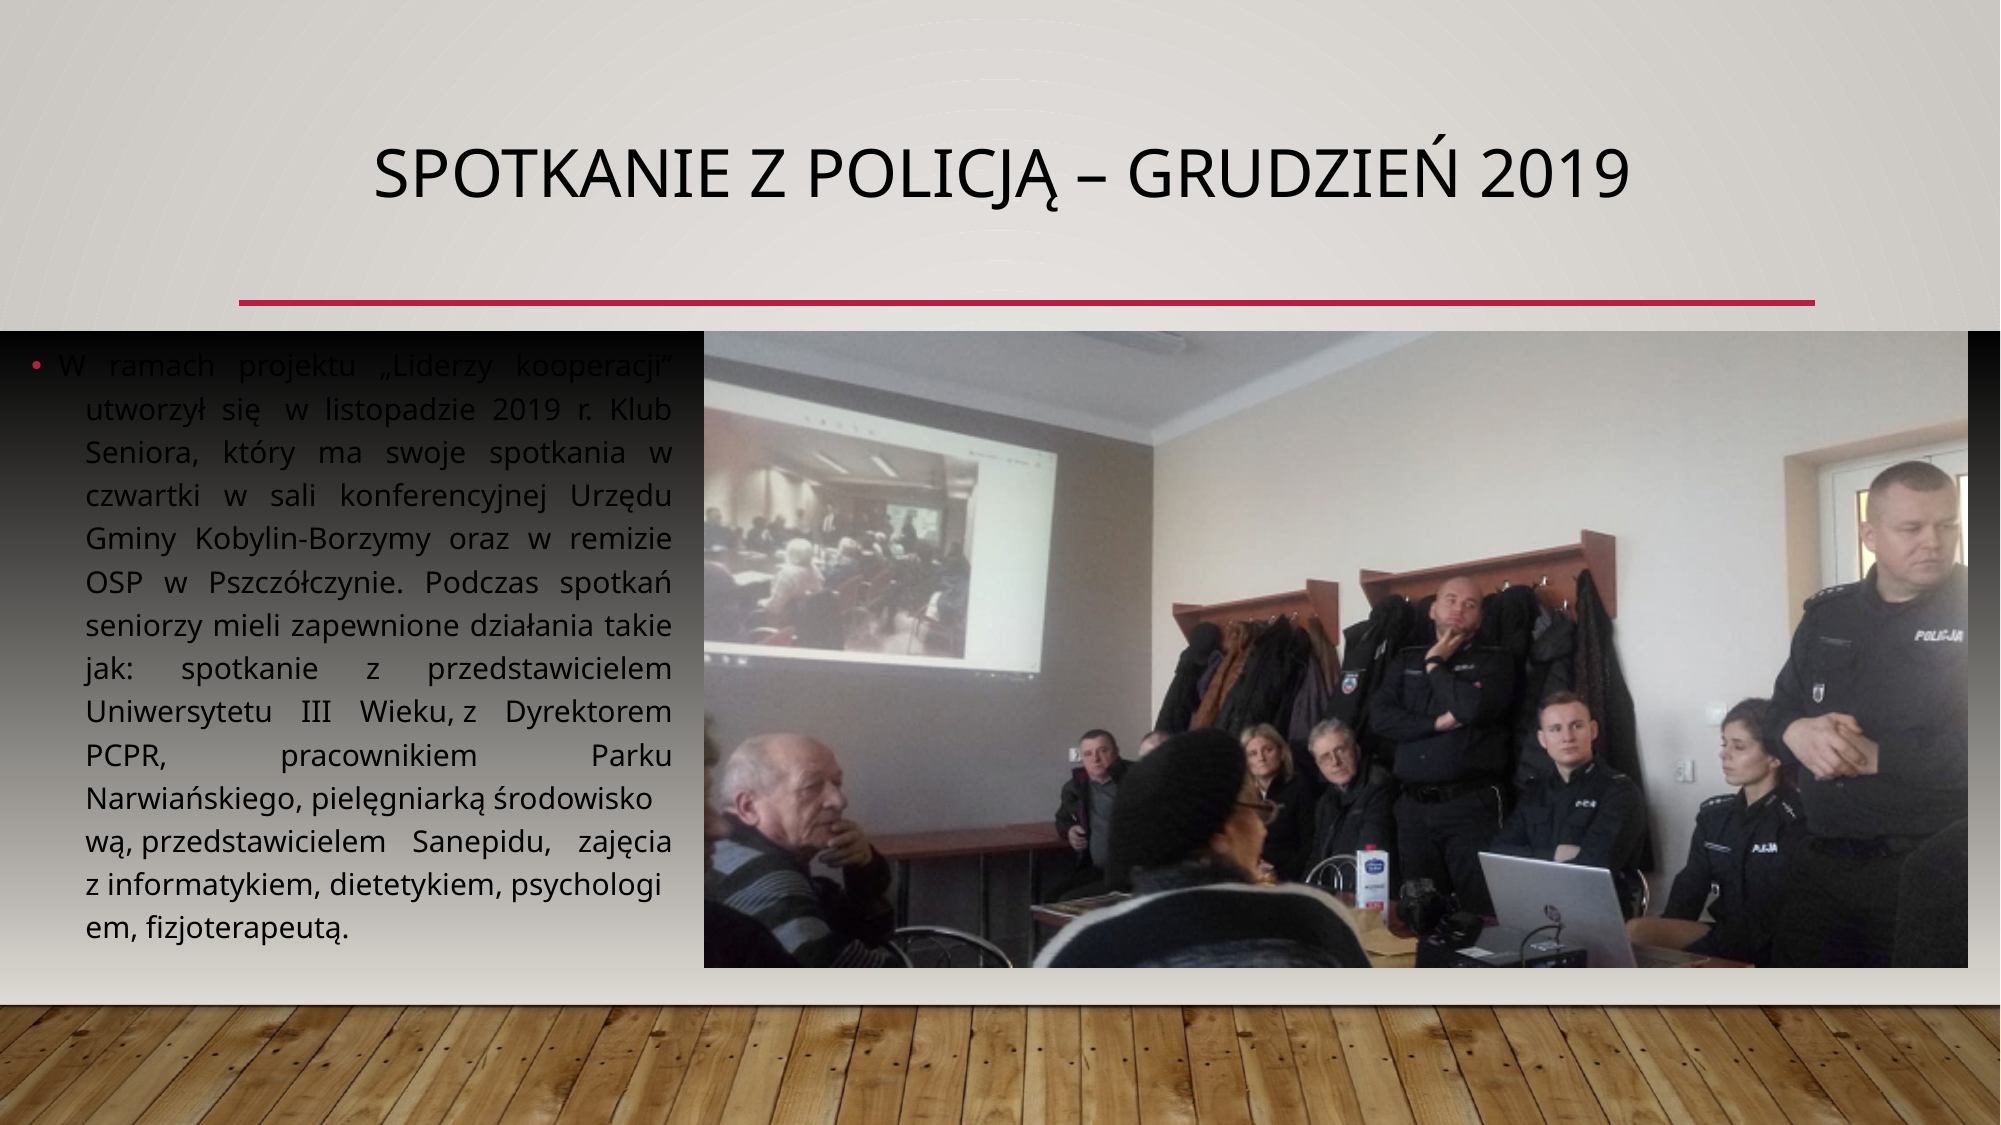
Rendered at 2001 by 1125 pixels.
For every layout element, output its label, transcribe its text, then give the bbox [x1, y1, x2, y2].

title spotkanie z Policją – grudzień 2019 [238, 131, 1814, 305]
list W ramach projektu „Liderzy kooperacji’’ utworzył się w listopadzie 2019 r. Klub Seniora, który ma swoje spotkania w czwartki w sali konferencyjnej Urzędu Gminy Kobylin-Borzymy oraz w remizie OSP w Pszczółczynie. Podczas spotkań seniorzy mieli zapewnione działania takie jak: spotkanie z przedstawicielem Uniwersytetu III Wieku, z Dyrektorem PCPR, pracownikiem Parku Narwiańskiego, pielęgniarką środowiskową, przedstawicielem Sanepidu, zajęcia z informatykiem, dietetykiem, psychologiem, fizjoterapeutą. [16, 332, 688, 994]
picture [704, 331, 1968, 968]
